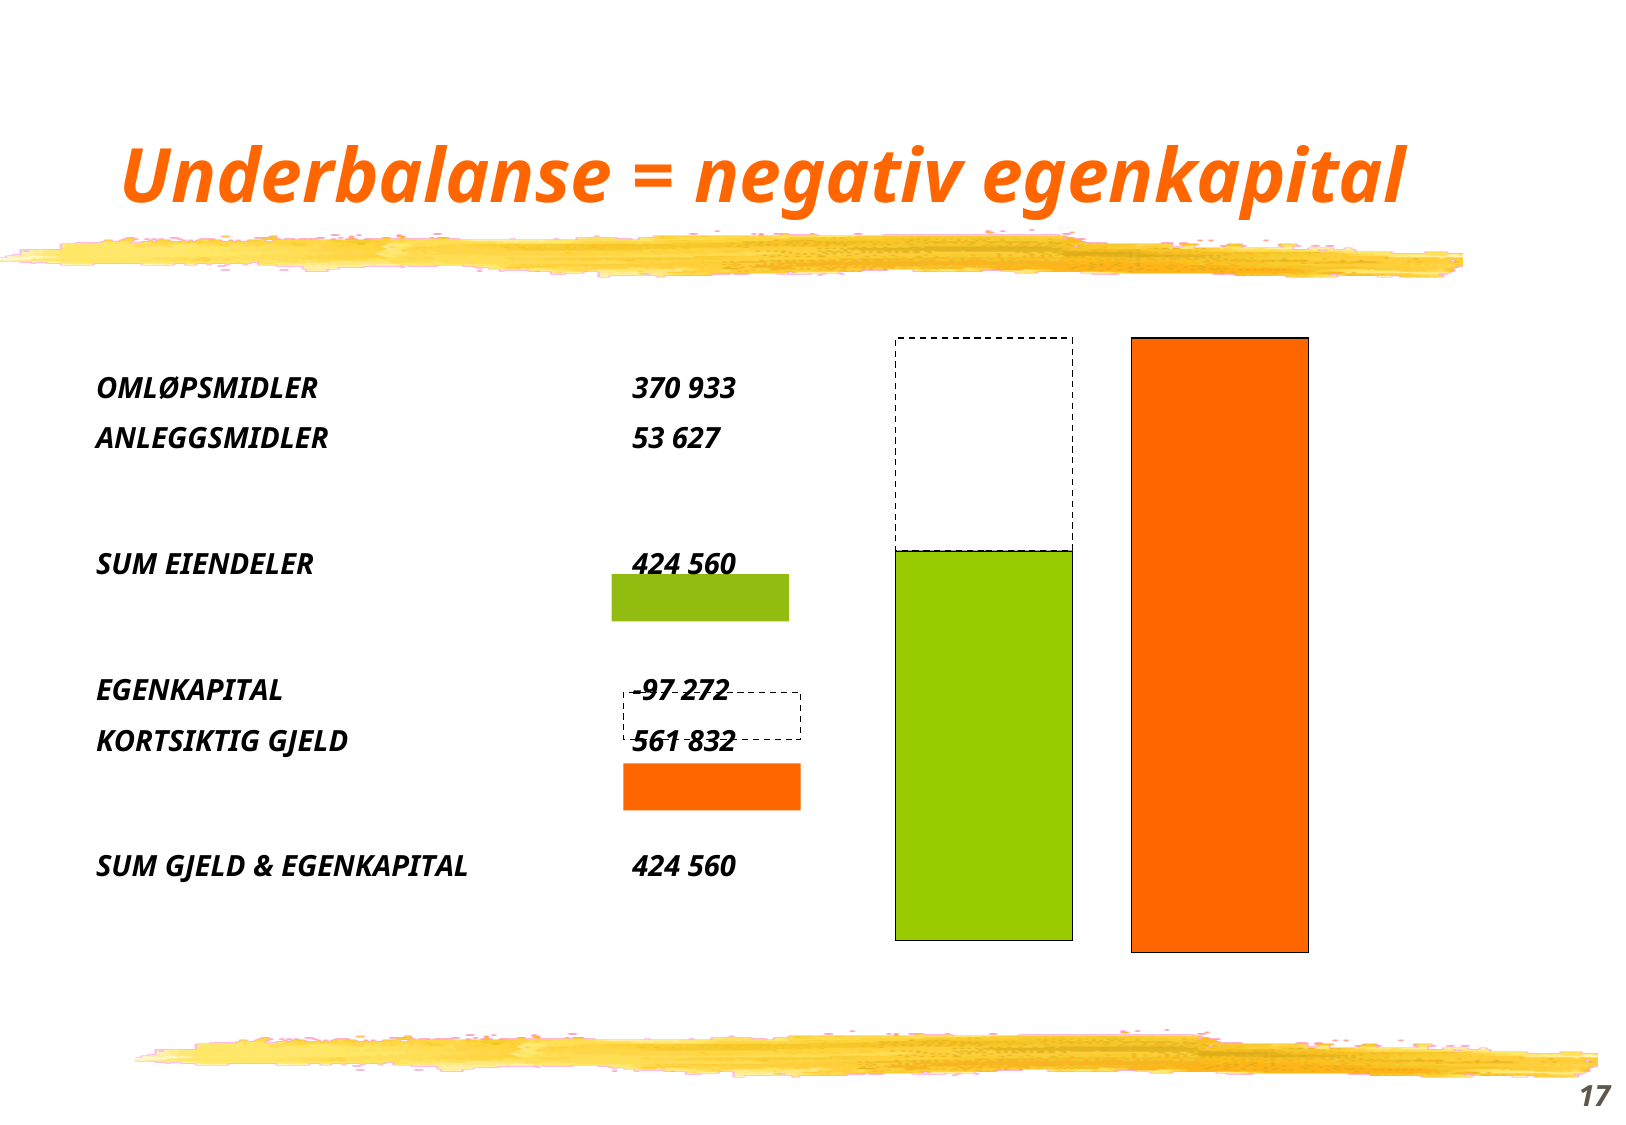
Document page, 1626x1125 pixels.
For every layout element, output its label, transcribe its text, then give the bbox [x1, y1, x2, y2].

table_cell EGENKAPITAL [81, 664, 618, 714]
table_cell [618, 588, 801, 664]
table_cell [81, 462, 618, 538]
table_header 370 933 [618, 362, 801, 412]
table_cell 561 832 [618, 714, 801, 764]
table_cell SUM EIENDELER [81, 538, 618, 588]
table_cell SUM GJELD & EGENKAPITAL [81, 840, 618, 890]
table_header OMLØPSMIDLER [81, 362, 618, 412]
table_cell 424 560 [618, 538, 801, 588]
picture [0, 224, 1463, 288]
table_cell KORTSIKTIG GJELD [81, 714, 618, 764]
table_cell 424 560 [618, 840, 801, 890]
table_cell [81, 764, 618, 840]
title Underbalanse = negativ egenkapital [72, 37, 1454, 225]
table_cell [618, 462, 801, 538]
table_cell [81, 588, 618, 664]
table_cell [618, 764, 801, 840]
table_cell -97 272 [618, 664, 801, 714]
table_cell ANLEGGSMIDLER [81, 412, 618, 462]
picture [135, 1024, 1598, 1088]
text_box [1131, 338, 1309, 953]
text_box [895, 337, 1073, 941]
text_box <number> [1516, 1050, 1626, 1125]
table_cell 53 627 [618, 412, 801, 462]
